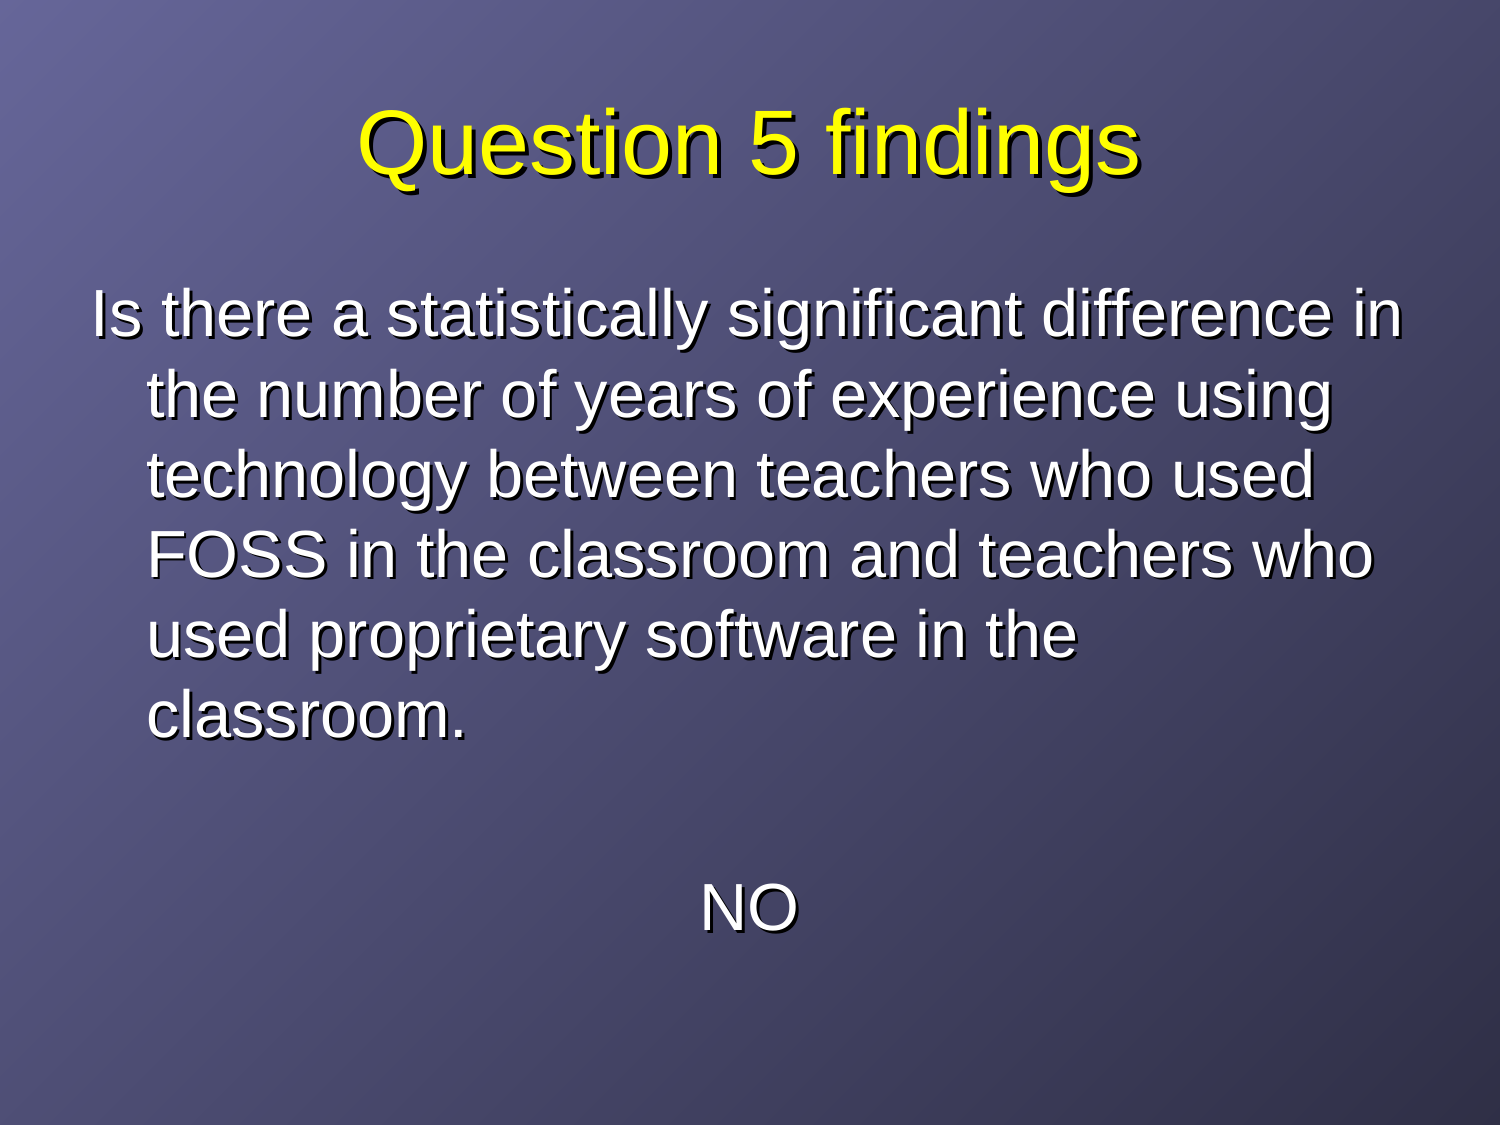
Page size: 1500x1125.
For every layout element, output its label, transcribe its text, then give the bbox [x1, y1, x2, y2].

list Is there a statistically significant difference in the number of years of experience using technology between teachers who used FOSS in the classroom and teachers who used proprietary software in the classroom. NO [75, 262, 1424, 1005]
title Question 5 findings [75, 45, 1424, 232]
